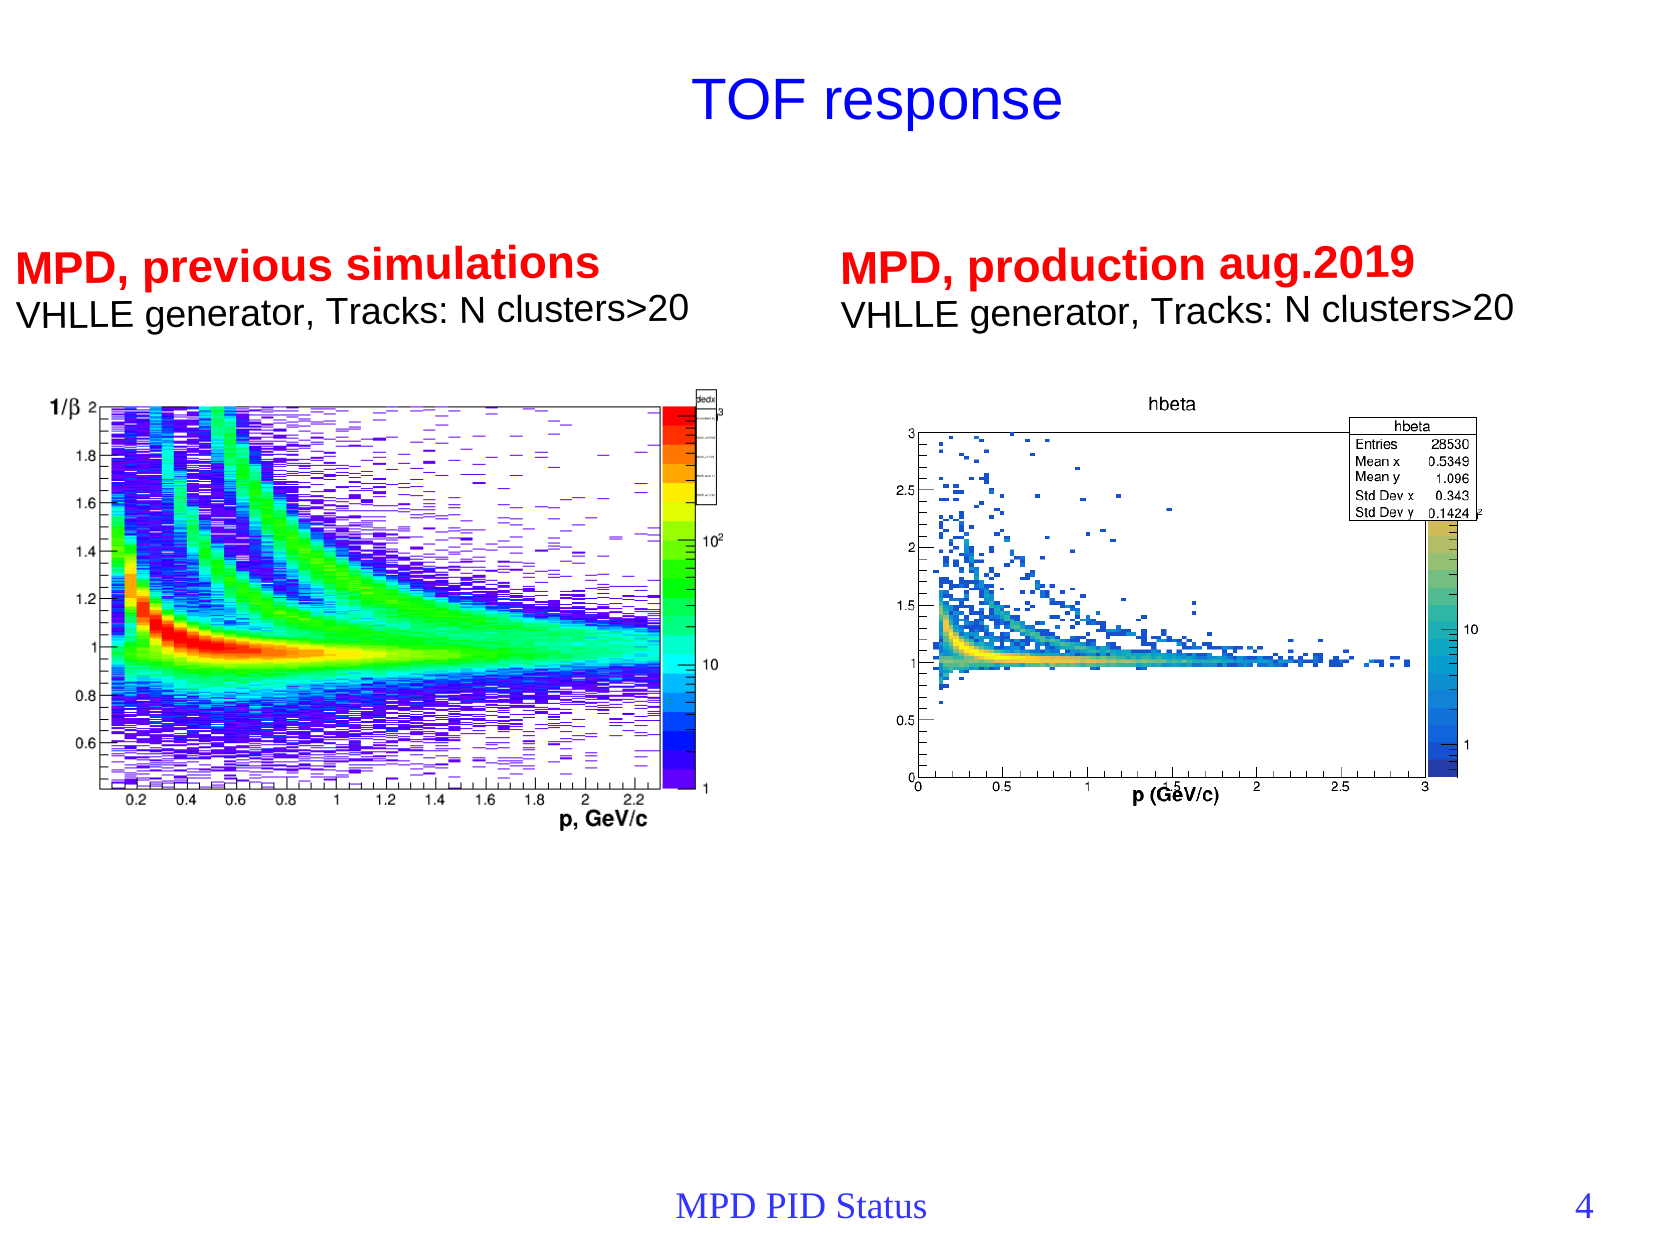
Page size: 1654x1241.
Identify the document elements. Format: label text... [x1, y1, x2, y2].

text_box MPD, previous simulations VHLLE generator, Tracks: N clusters>20 [0, 225, 777, 346]
text_box TOF response [315, 59, 1441, 145]
picture [855, 389, 1488, 820]
picture [30, 359, 730, 837]
text_box MPD, production aug.2019 VHLLE generator, Tracks: N clusters>20 [825, 225, 1602, 345]
